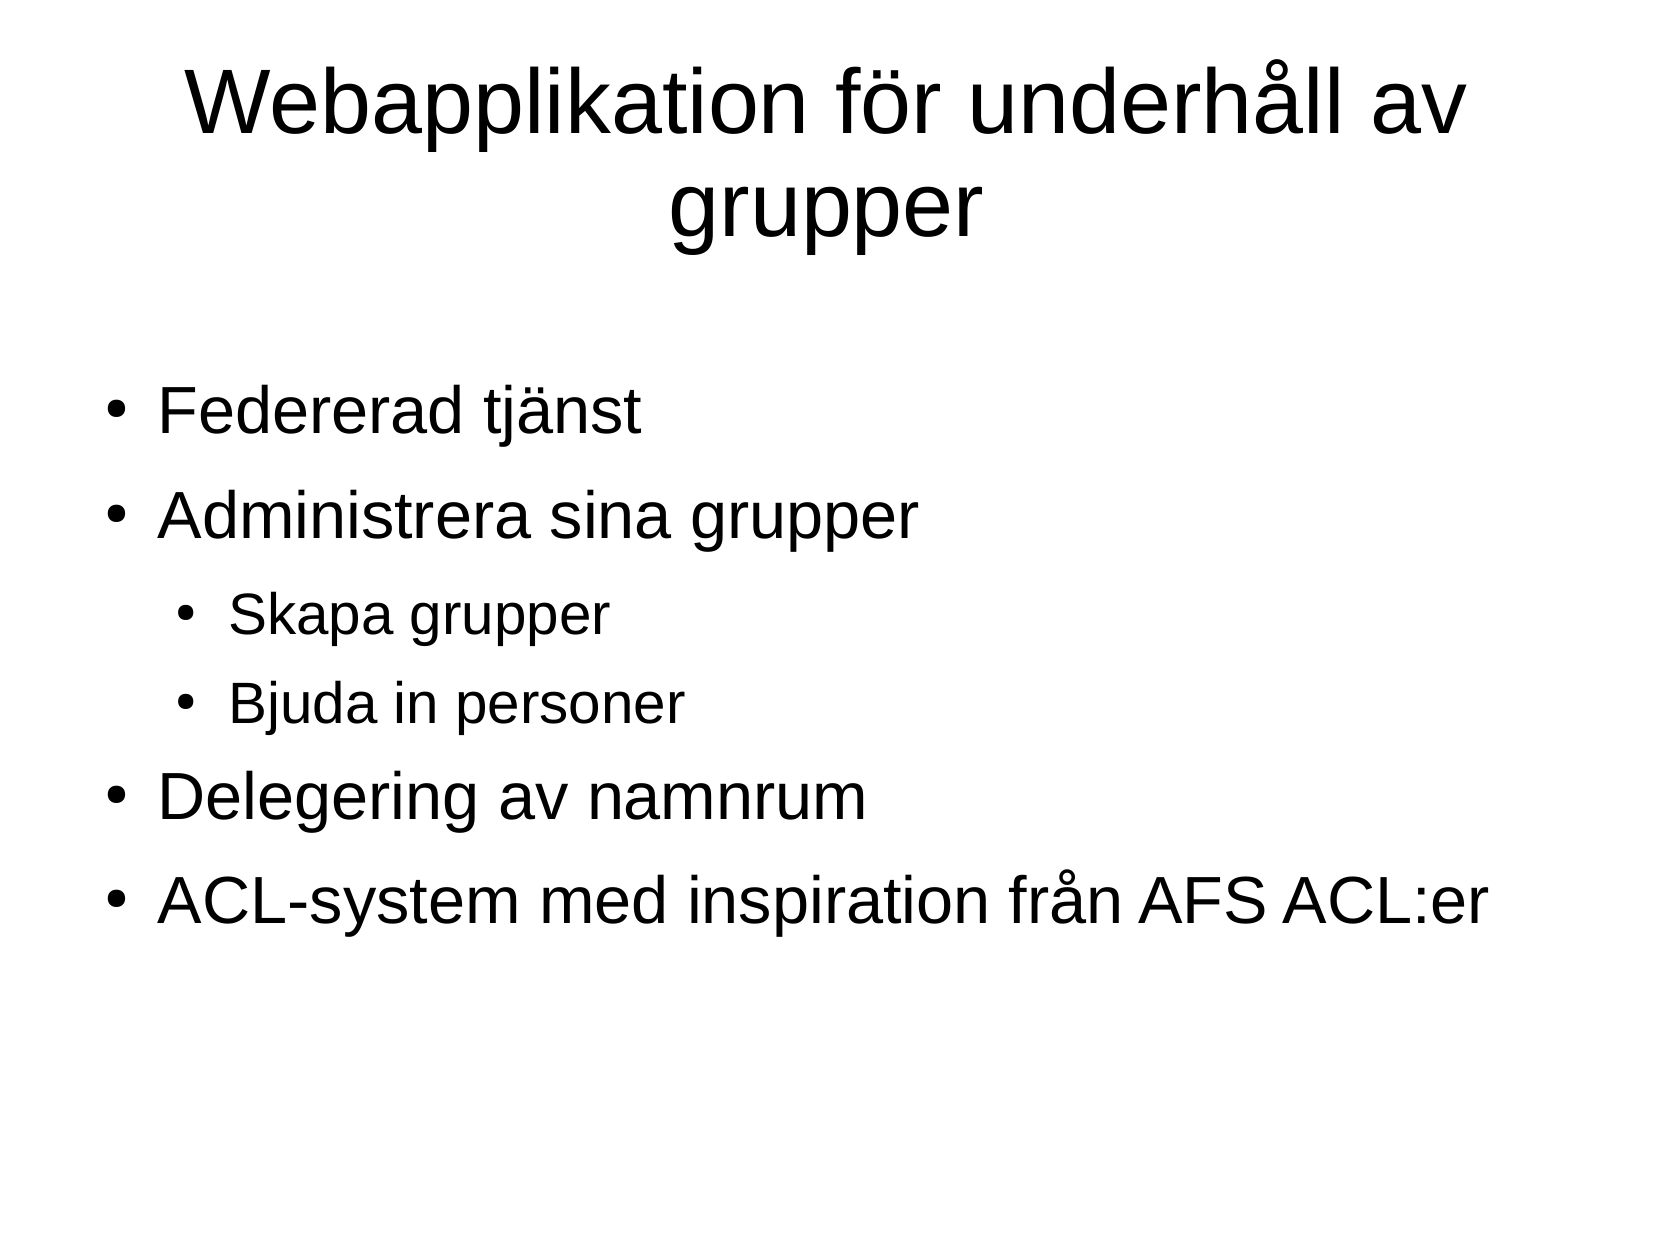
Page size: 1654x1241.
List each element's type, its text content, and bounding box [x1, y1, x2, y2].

list Federerad tjänst Administrera sina grupper Skapa grupper Bjuda in personer Delegering av namnrum ACL-system med inspiration från AFS ACL:er [86, 269, 1576, 1088]
title Webapplikation för underhåll av grupper [82, 50, 1571, 256]
